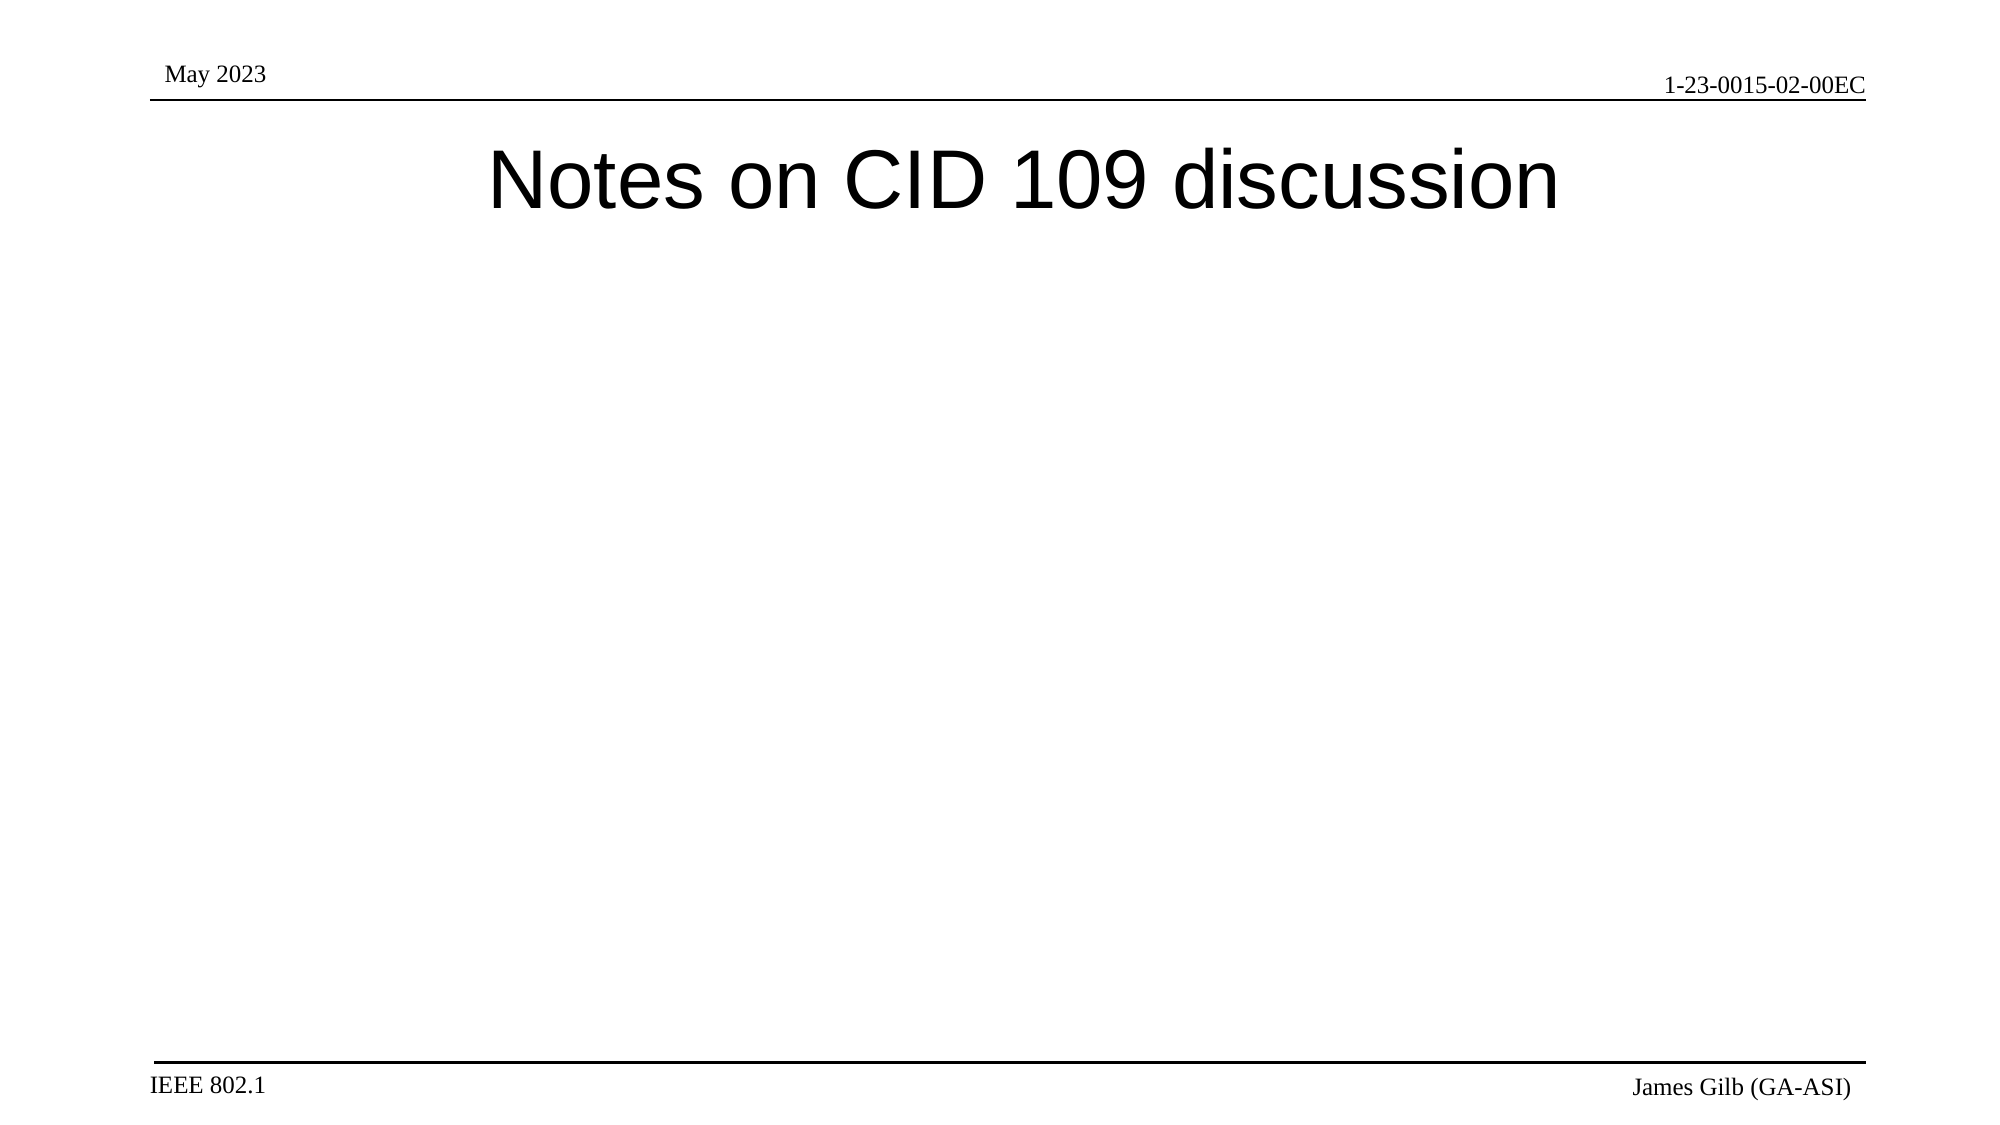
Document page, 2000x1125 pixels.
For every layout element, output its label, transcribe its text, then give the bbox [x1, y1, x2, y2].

title Notes on CID 109 discussion [149, 112, 1900, 238]
